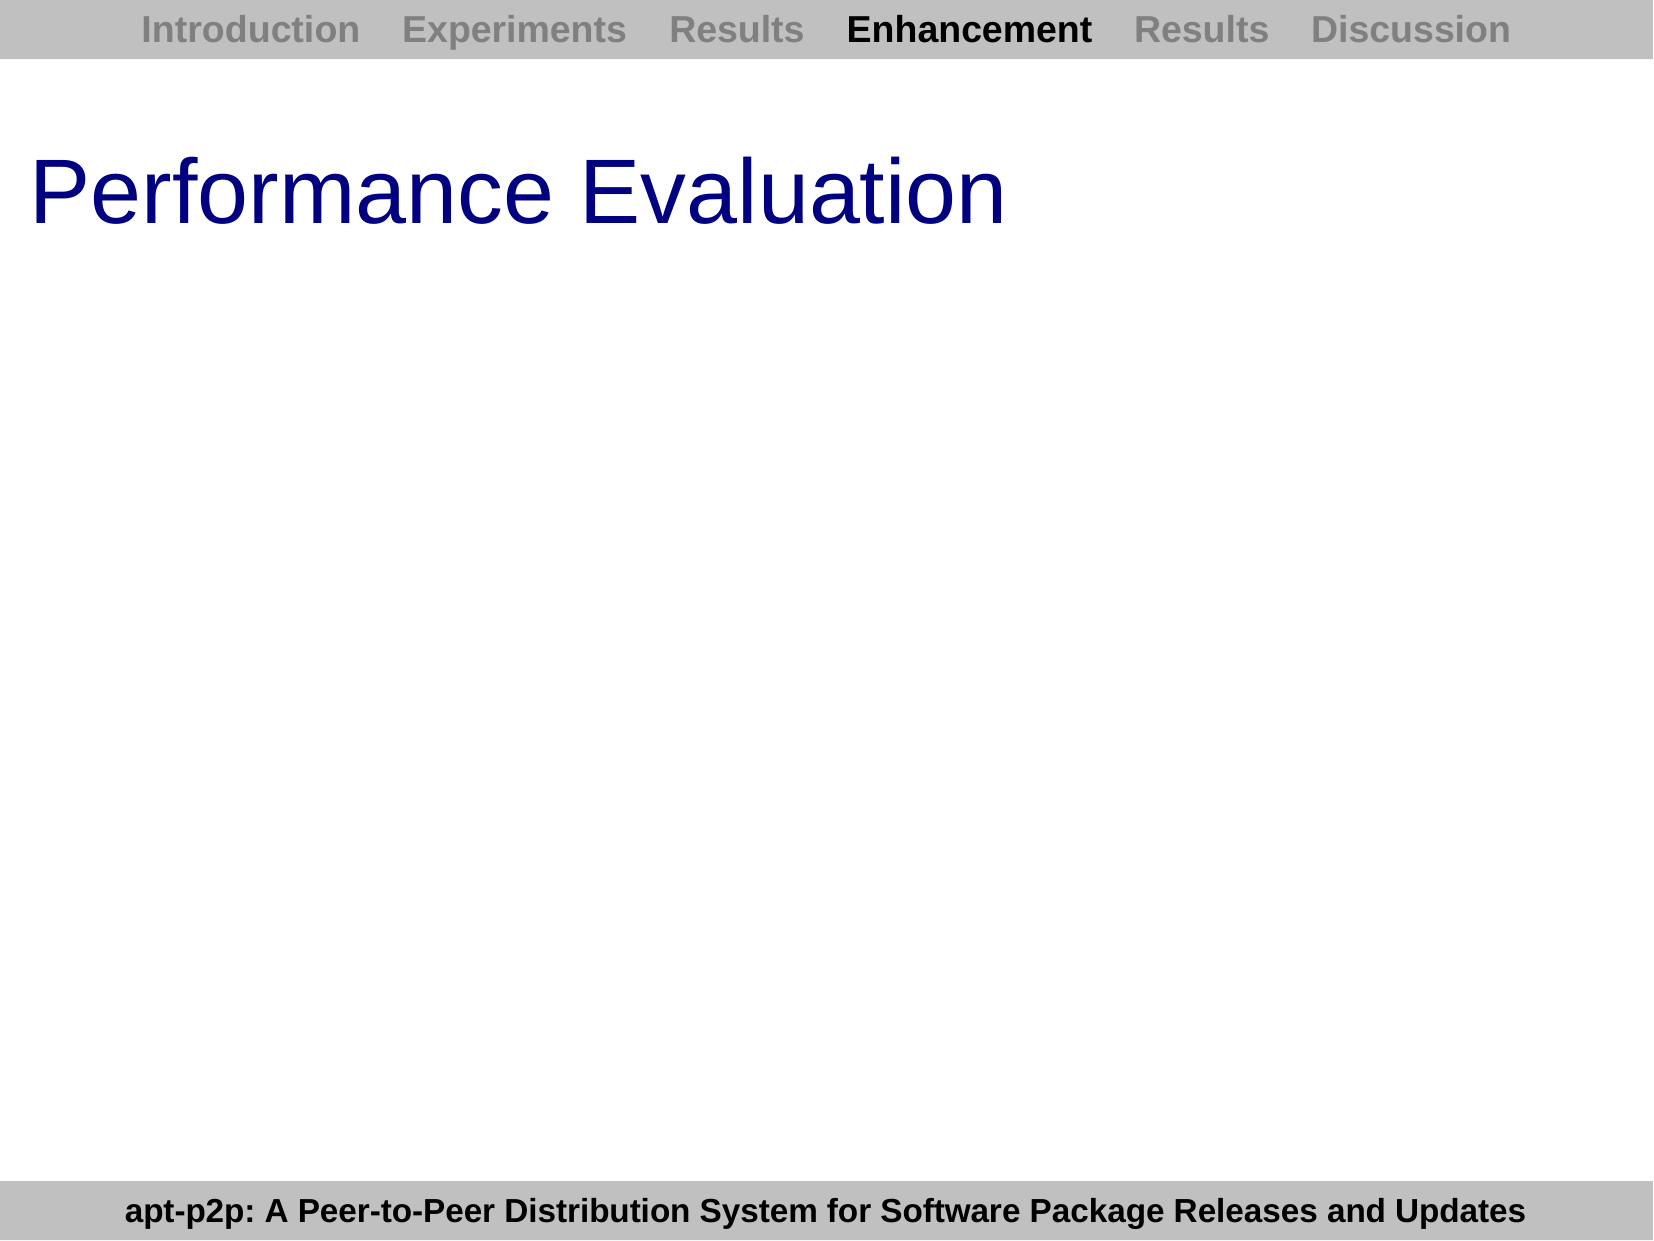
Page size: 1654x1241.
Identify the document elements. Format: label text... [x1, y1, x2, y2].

title Performance Evaluation [29, 88, 1536, 296]
